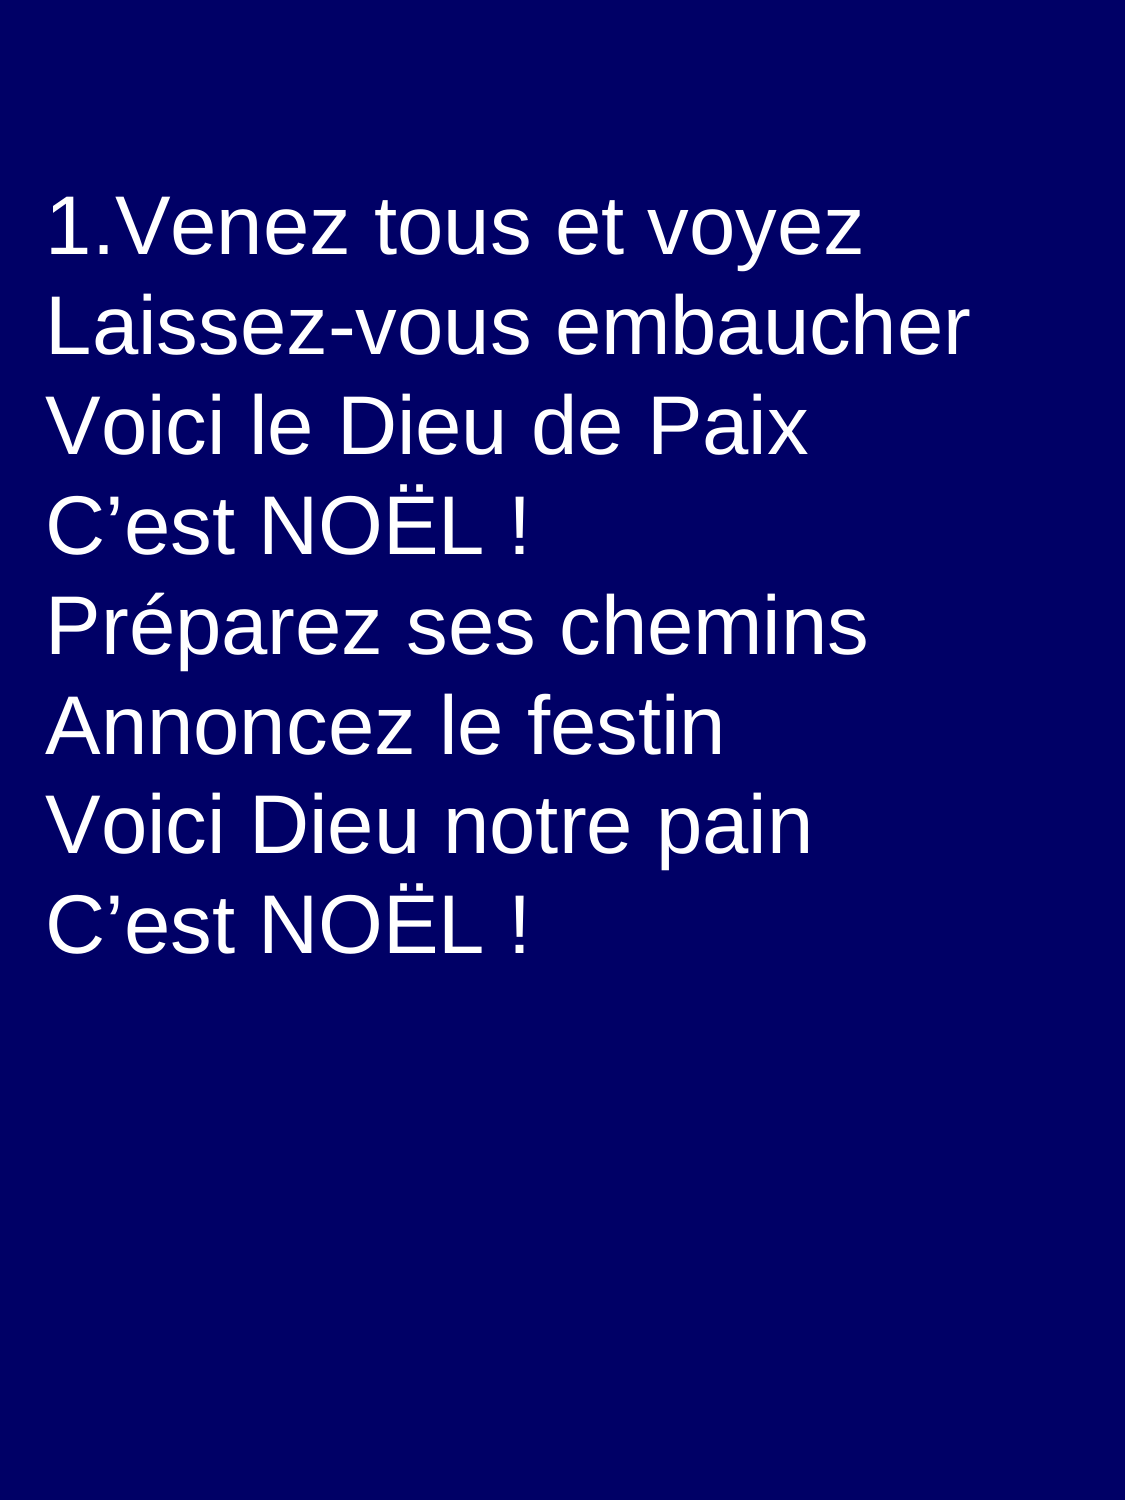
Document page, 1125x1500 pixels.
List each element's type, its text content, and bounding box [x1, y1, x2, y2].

text_box 1.Venez tous et voyez Laissez-vous embaucher Voici le Dieu de Paix C’est NOËL ! Préparez ses chemins Annoncez le festin Voici Dieu notre pain C’est NOËL ! [31, 163, 1099, 979]
